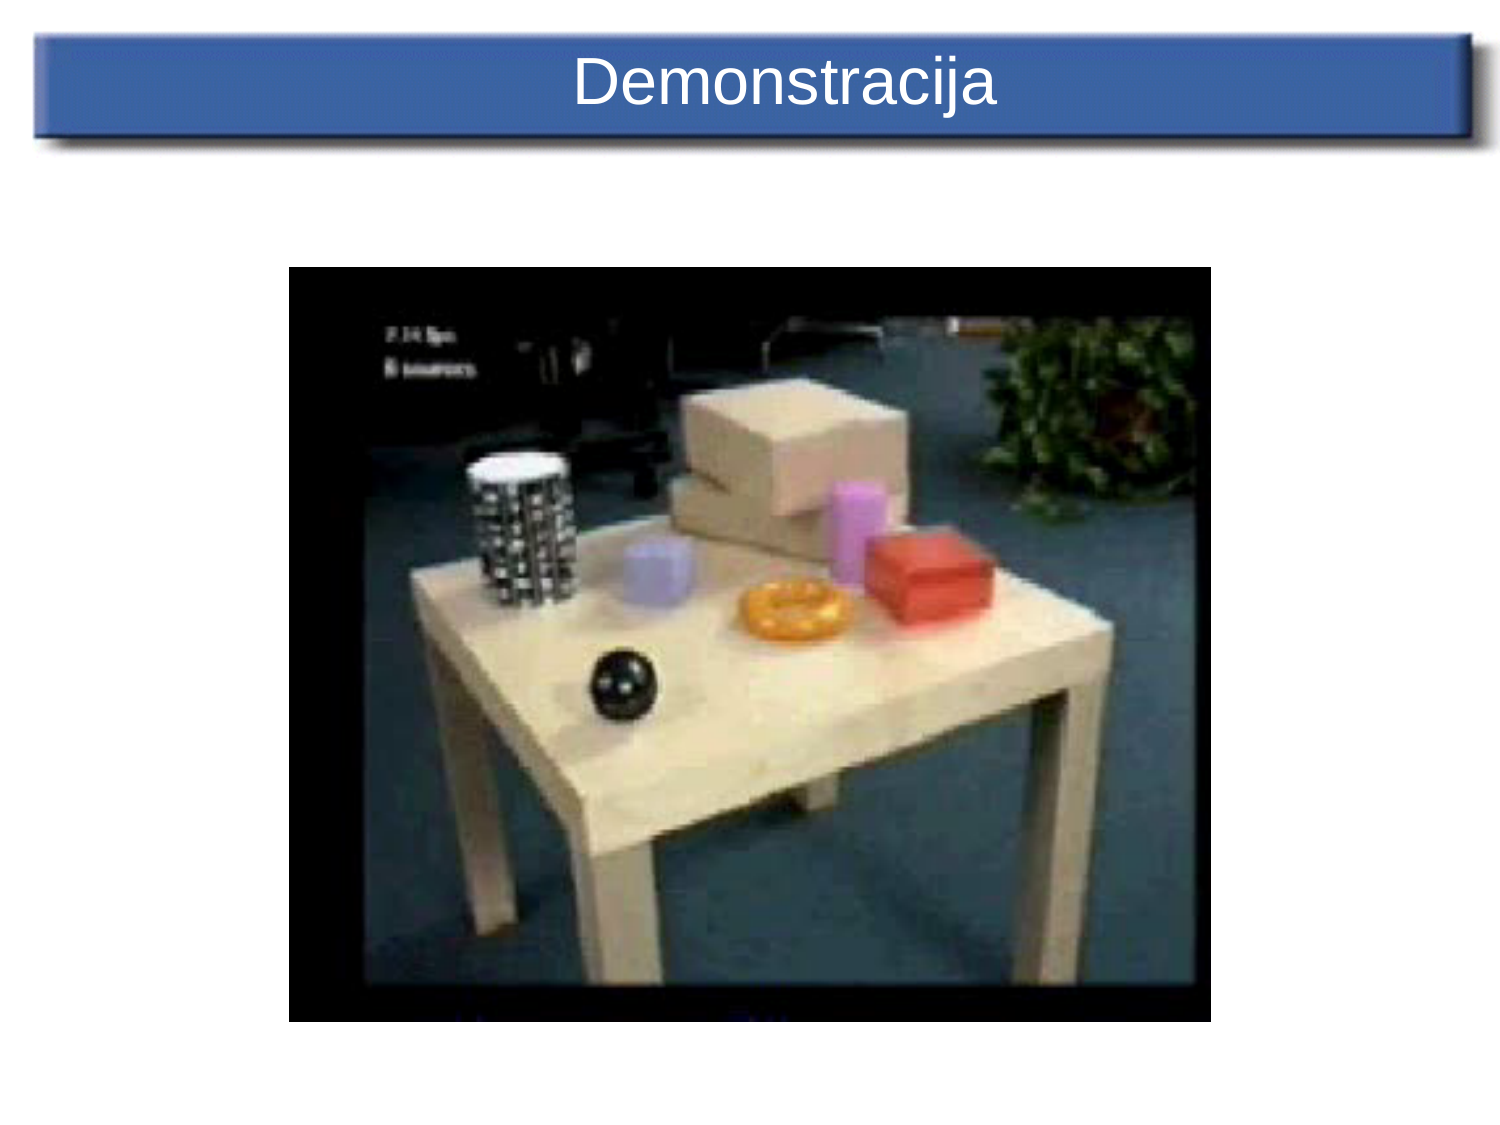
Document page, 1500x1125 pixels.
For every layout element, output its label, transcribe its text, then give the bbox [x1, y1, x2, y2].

title Demonstracija [147, 42, 1423, 126]
picture [32, 30, 1500, 158]
picture [289, 267, 1211, 1022]
